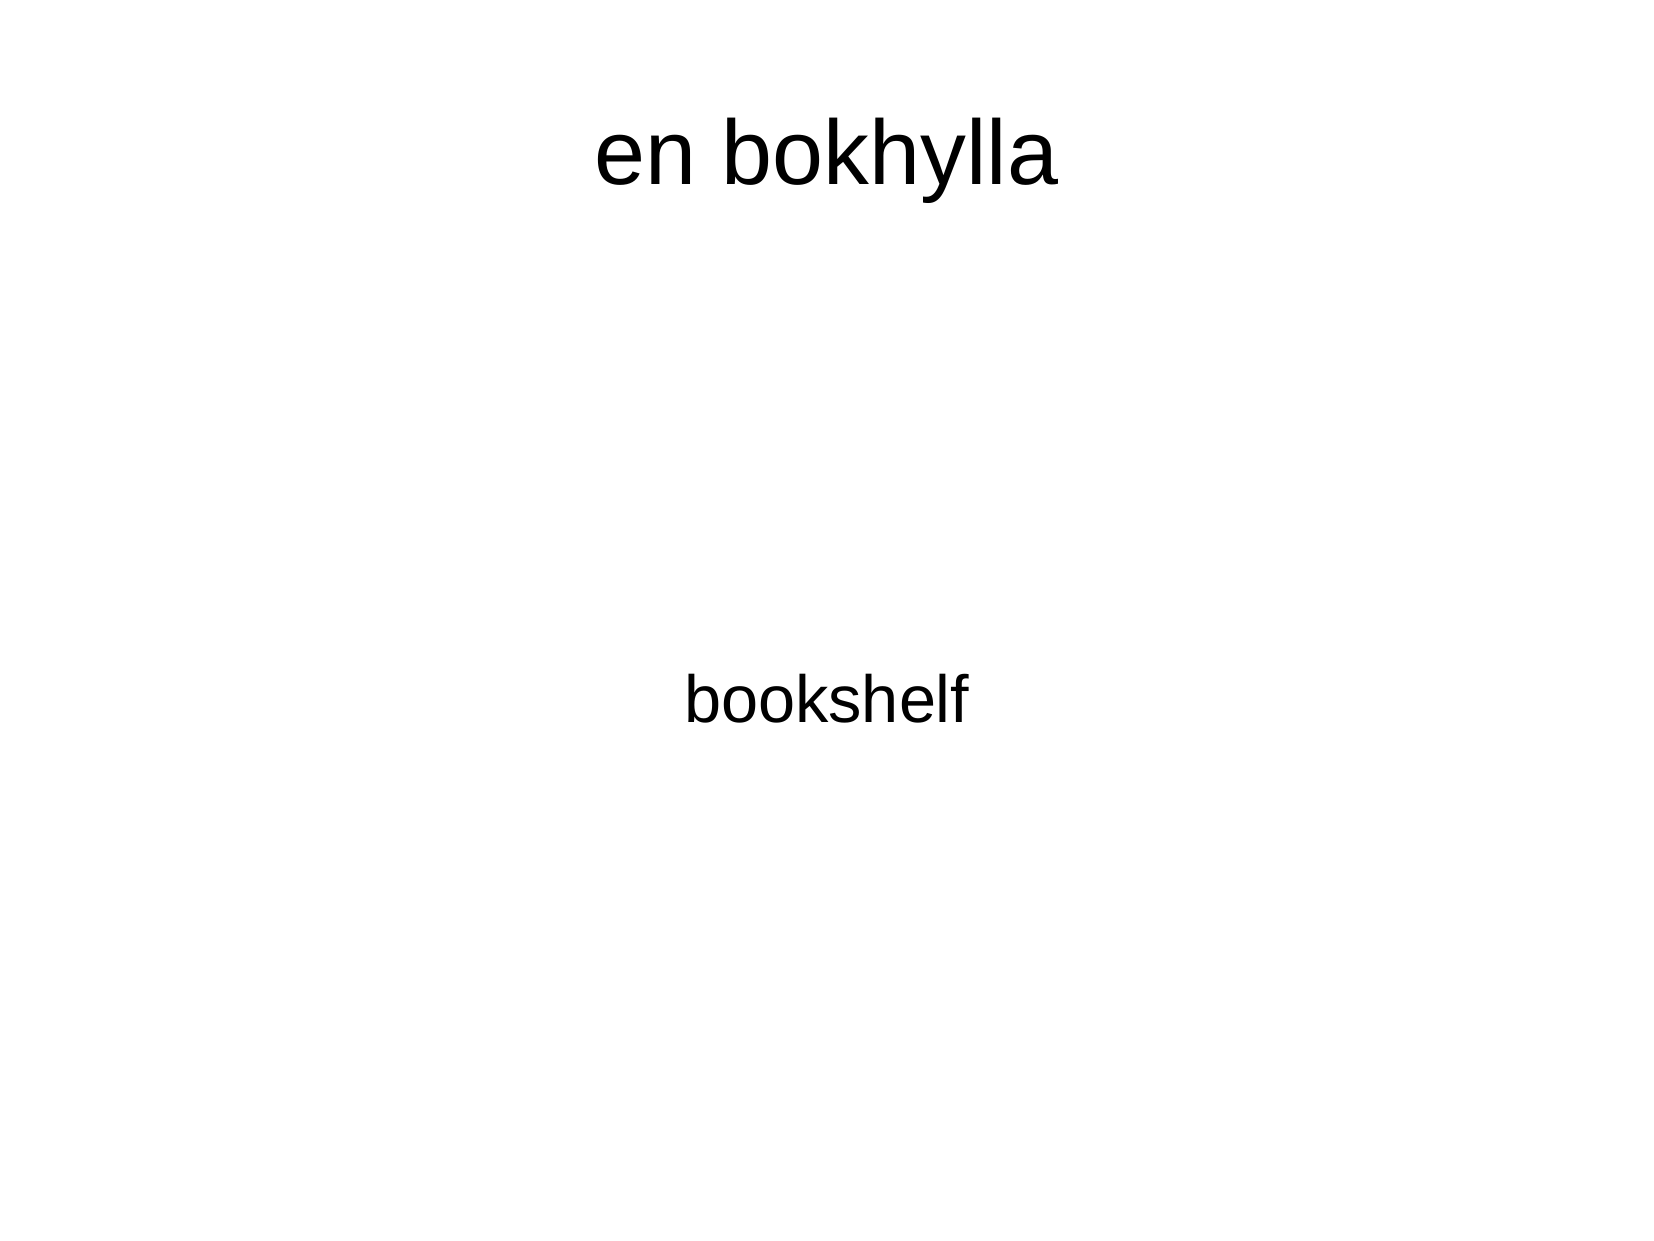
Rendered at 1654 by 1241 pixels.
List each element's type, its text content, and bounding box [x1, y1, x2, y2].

subtitle bookshelf [82, 297, 1571, 1102]
title en bokhylla [82, 56, 1571, 250]
